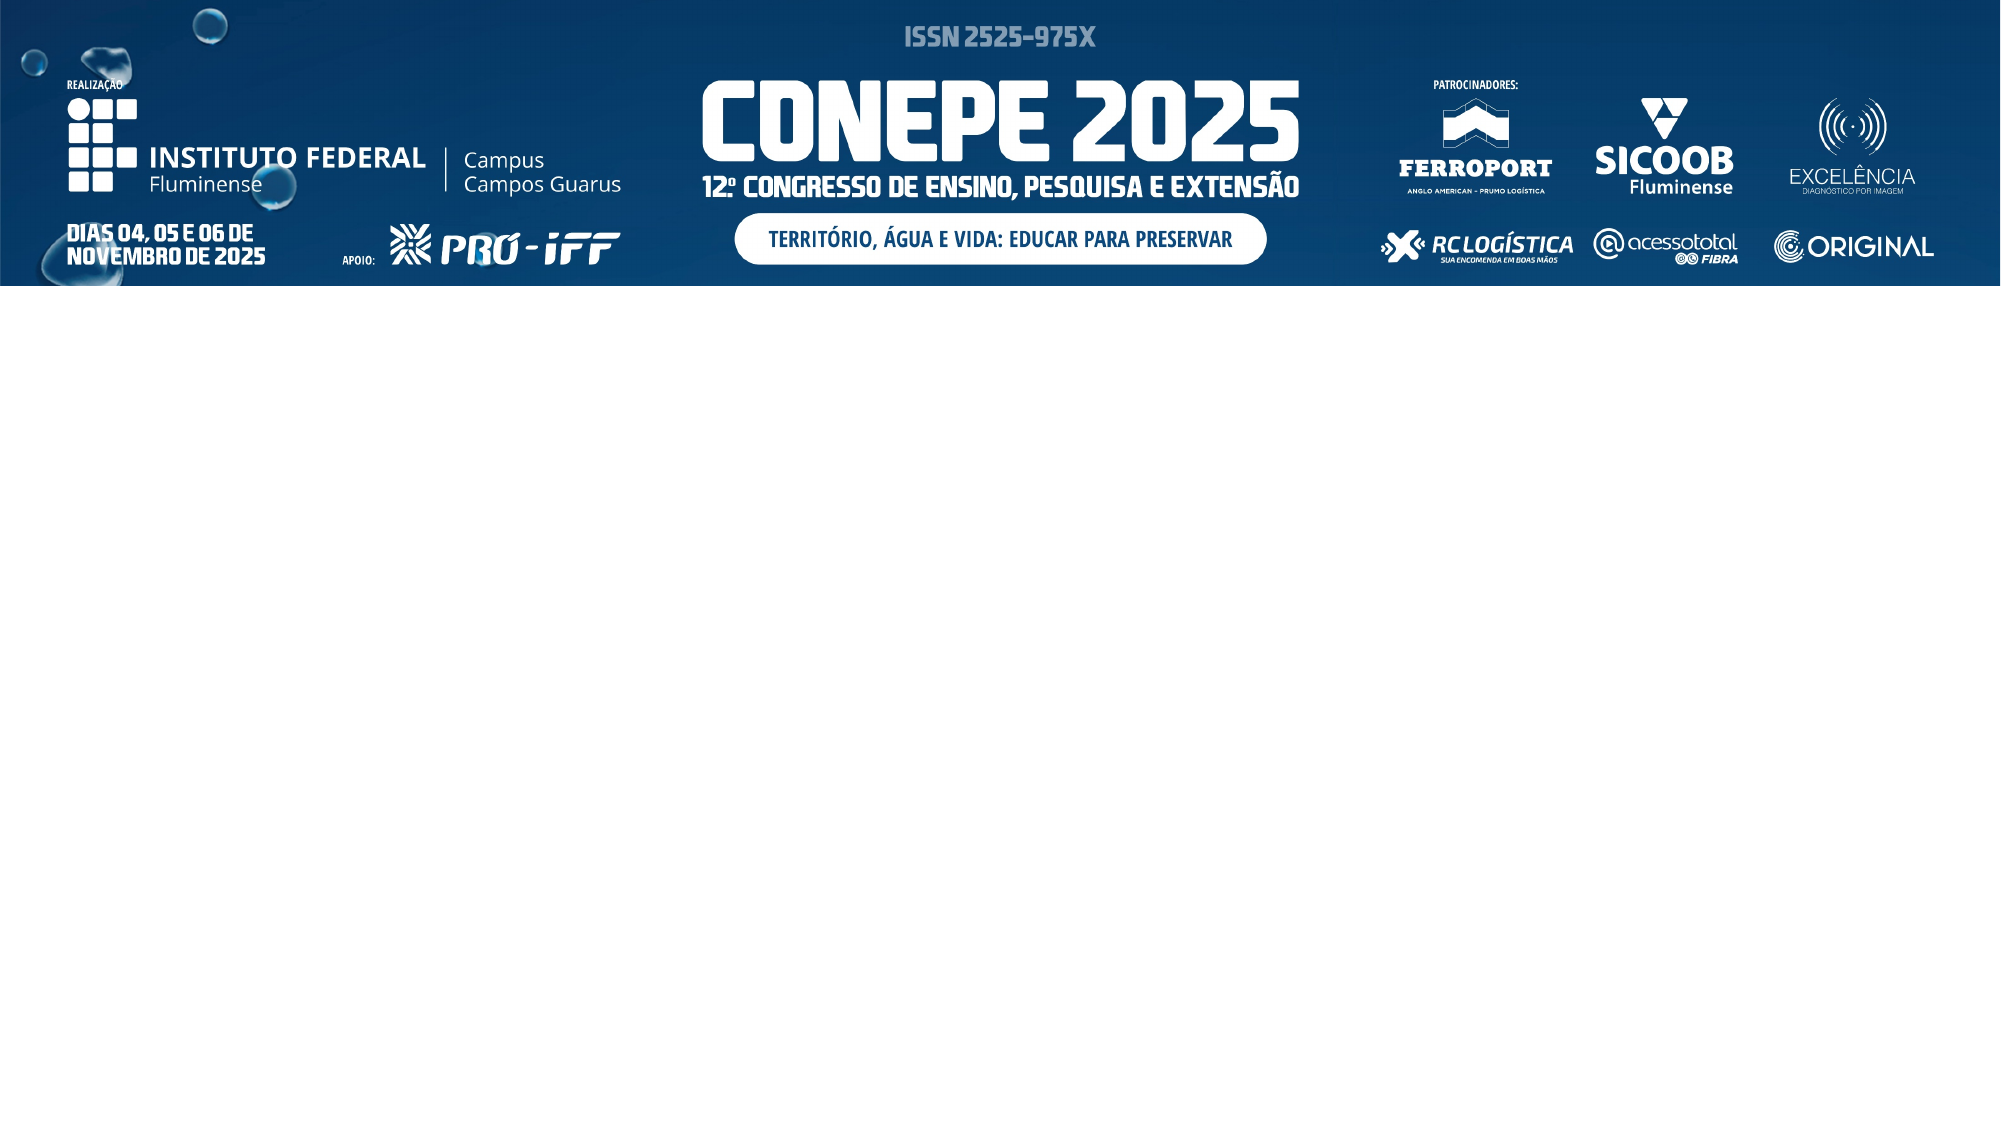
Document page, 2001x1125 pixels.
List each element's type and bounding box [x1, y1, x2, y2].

picture [0, 0, 2001, 286]
